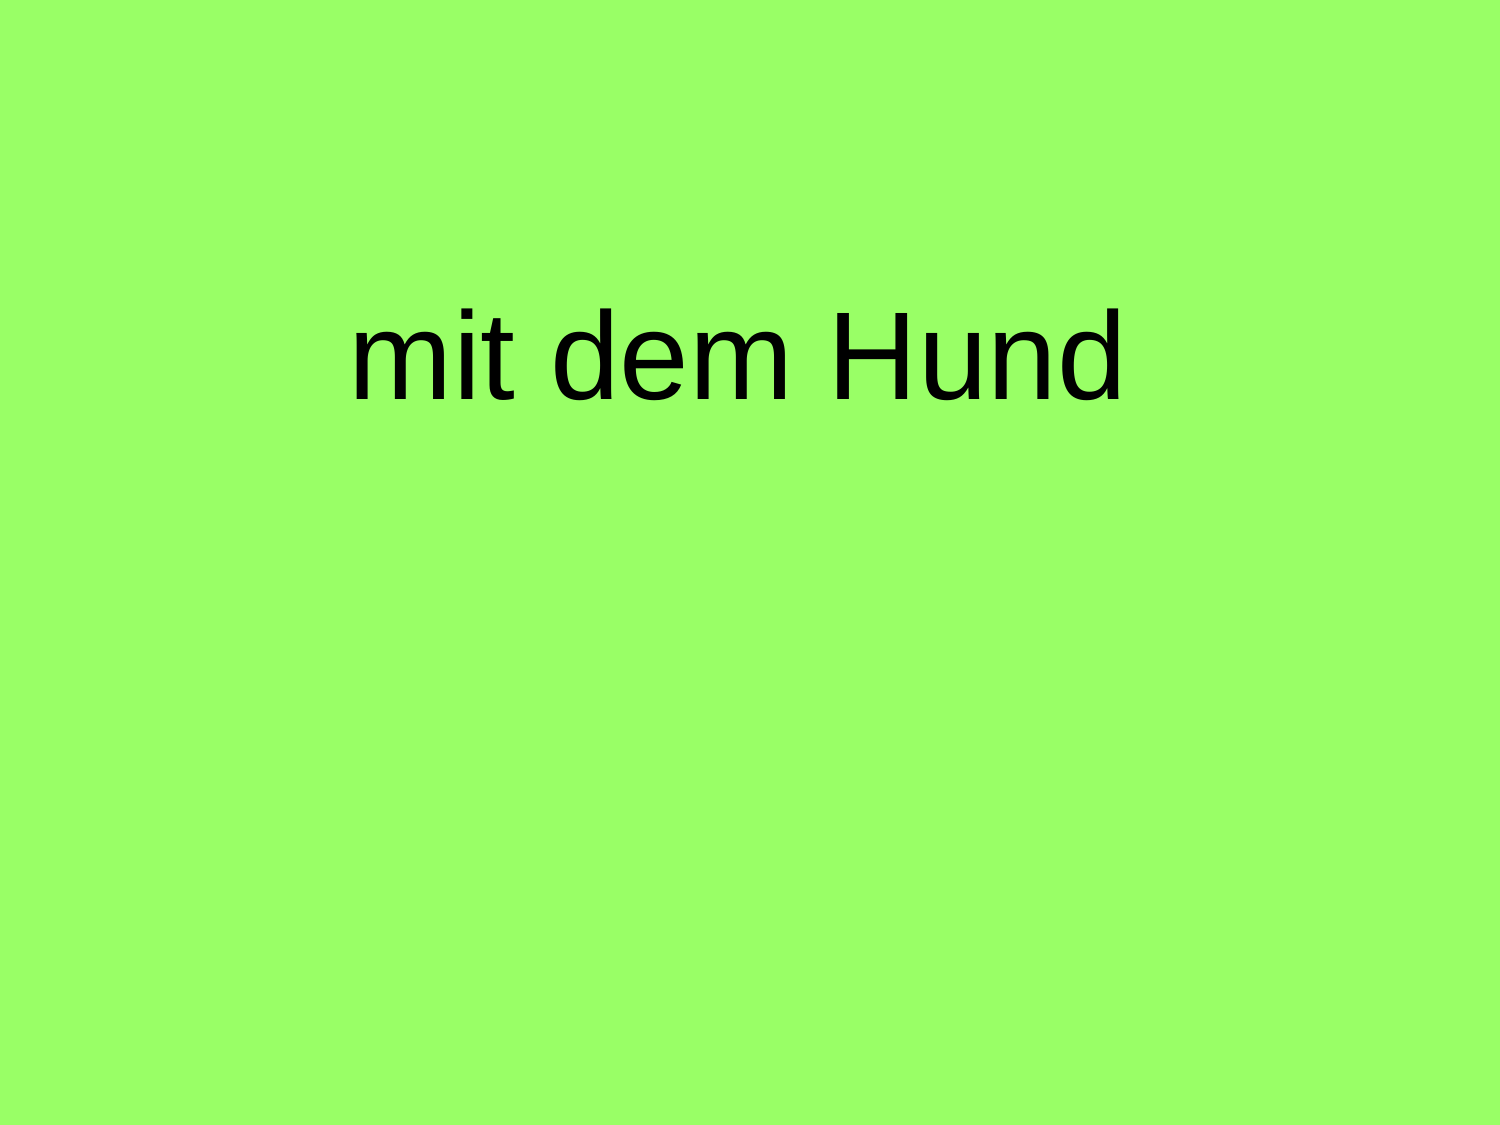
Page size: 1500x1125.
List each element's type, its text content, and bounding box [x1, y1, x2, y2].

title mit dem Hund [88, 160, 1388, 539]
